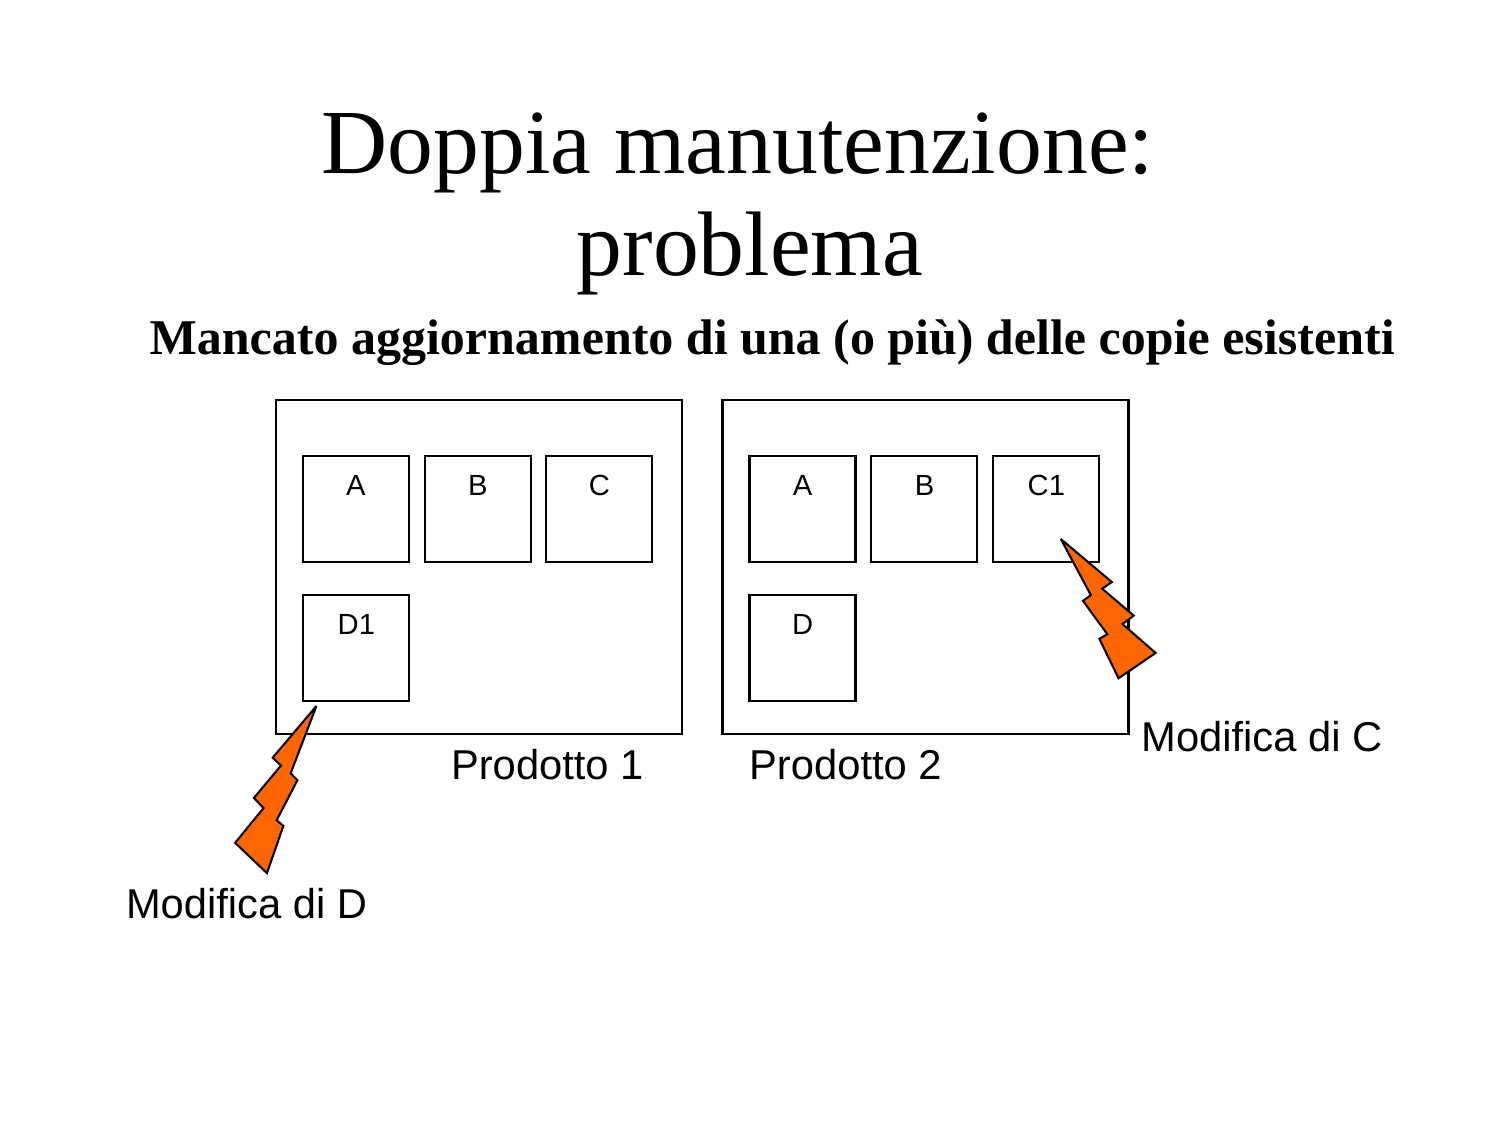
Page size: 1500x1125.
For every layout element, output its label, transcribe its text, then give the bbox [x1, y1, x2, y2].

text_box Mancato aggiornamento di una (o più) delle copie esistenti [134, 302, 1411, 374]
text_box A [777, 461, 828, 510]
text_box [1060, 539, 1156, 679]
text_box Prodotto 1 [435, 735, 659, 796]
text_box A [330, 461, 381, 510]
title Doppia manutenzione: problema [112, 76, 1388, 312]
text_box Modifica di C [1126, 706, 1398, 768]
text_box C [573, 461, 625, 510]
text_box Prodotto 2 [734, 734, 957, 796]
text_box B [899, 461, 950, 510]
text_box [235, 706, 317, 873]
text_box D [776, 600, 829, 649]
text_box Modifica di D [110, 873, 383, 935]
text_box D1 [322, 600, 391, 649]
text_box C1 [1012, 461, 1081, 510]
text_box B [453, 461, 503, 510]
